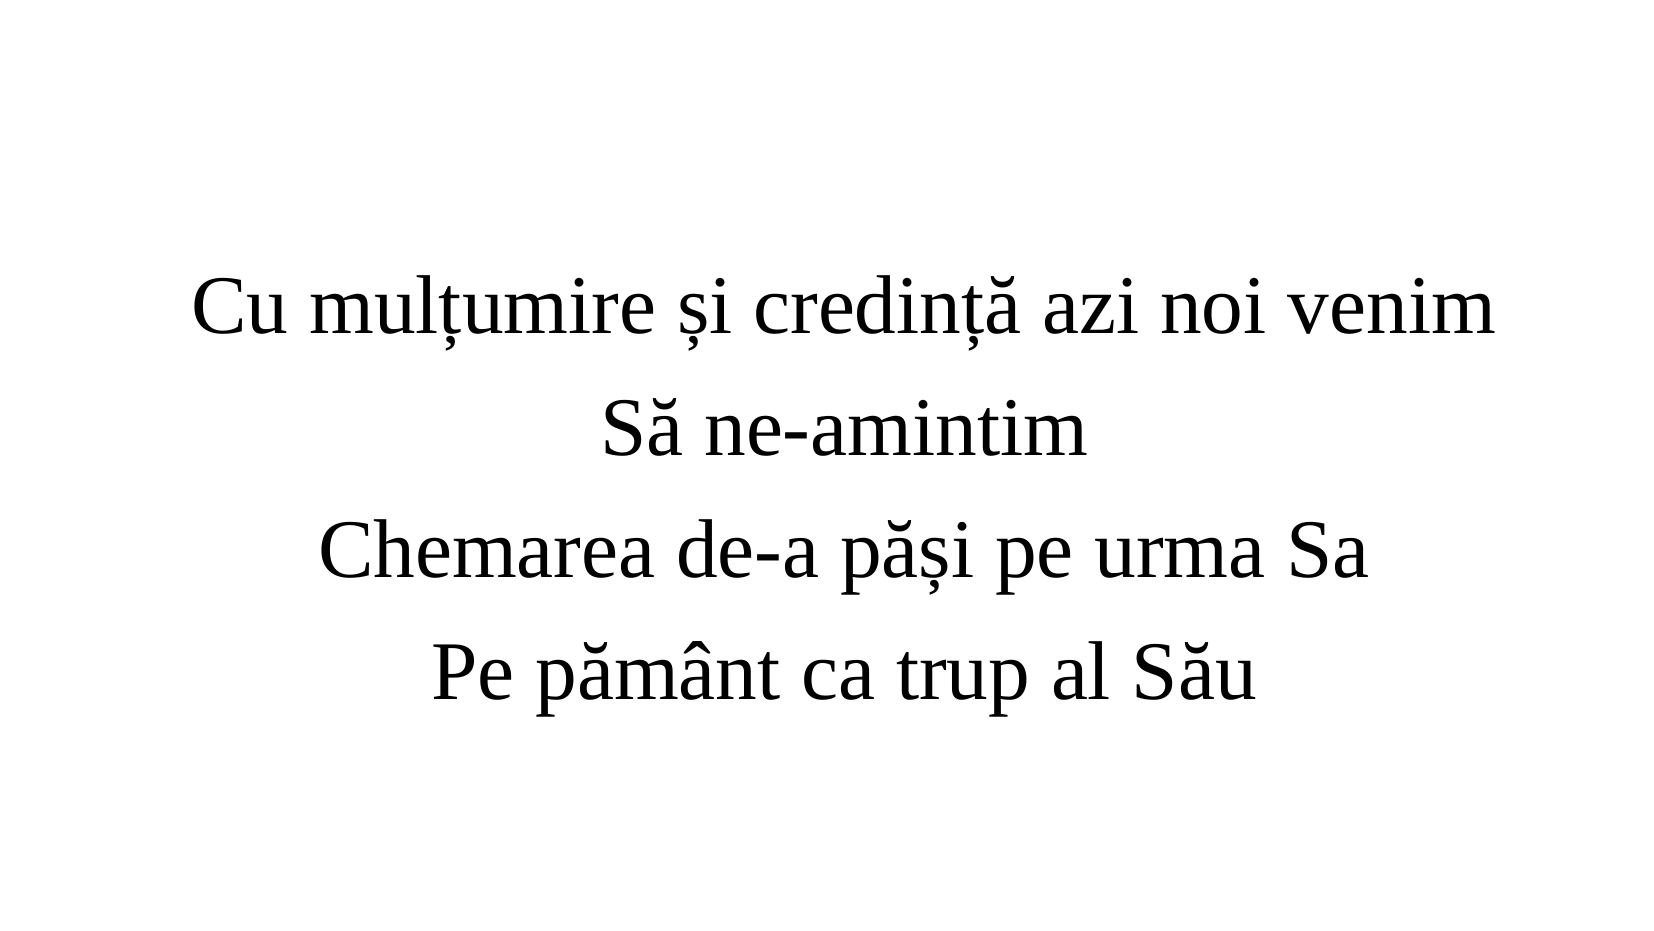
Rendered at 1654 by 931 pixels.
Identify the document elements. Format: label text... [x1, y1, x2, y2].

subtitle Cu mulțumire și credință azi noi venim Să ne-amintim Chemarea de-a păși pe urma Sa Pe pământ ca trup al Său [177, 246, 1512, 720]
